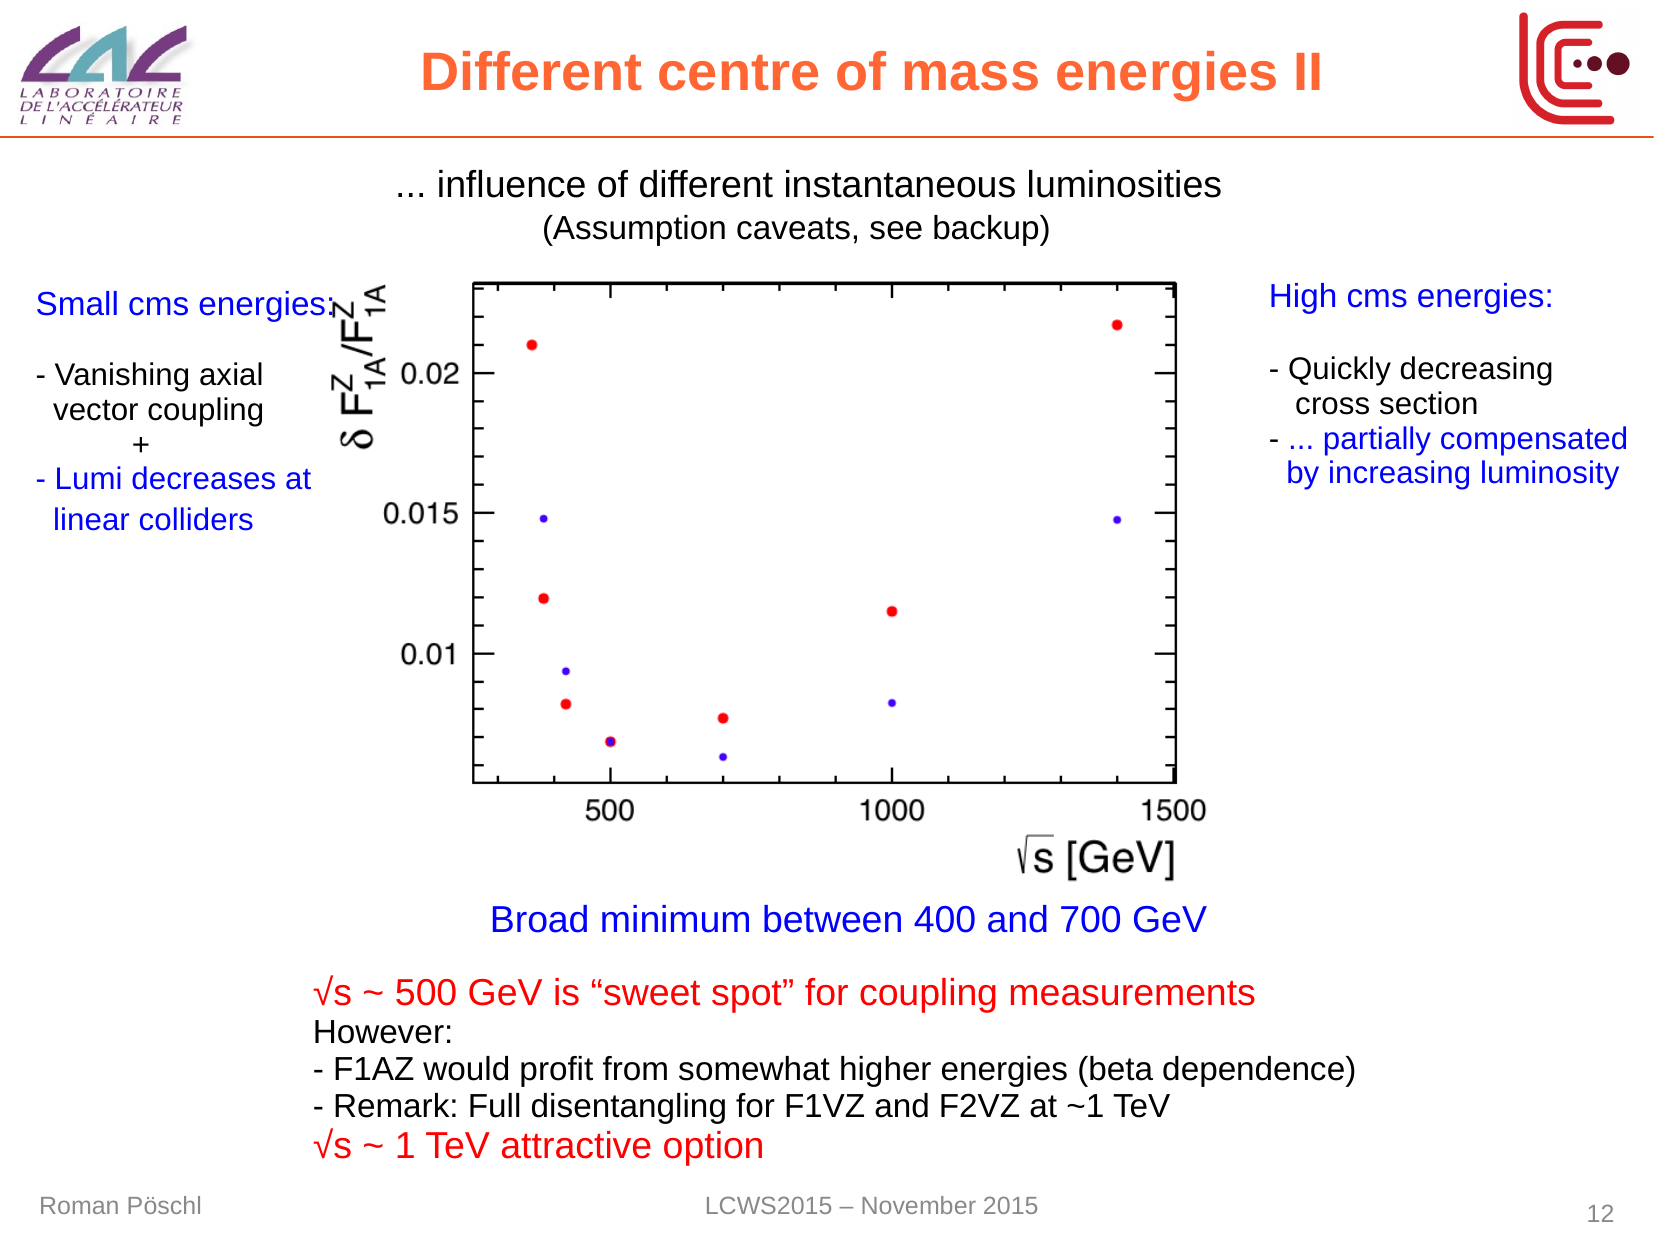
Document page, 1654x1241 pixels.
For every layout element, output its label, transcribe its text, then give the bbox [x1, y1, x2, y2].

text_box Broad minimum between 400 and 700 GeV [475, 890, 1224, 948]
title Different centre of mass energies II [128, 29, 1617, 113]
text_box ... influence of different instantaneous luminosities (Assumption caveats, see backup) [380, 156, 1251, 256]
text_box Small cms energies: - Vanishing axial vector coupling + - Lumi decreases at linear colliders [20, 278, 410, 616]
picture [1508, 2, 1641, 135]
text_box √s ~ 500 GeV is “sweet spot” for coupling measurements However: - F1AZ would profit from somewhat higher energies (beta dependence) - Remark: Full disentangling for F1VZ and F2VZ at ~1 TeV √s ~ 1 TeV attractive option [298, 963, 1374, 1175]
picture [17, 22, 199, 127]
text_box High cms energies: - Quickly decreasing cross section - ... partially compensated by increasing luminosity [1254, 270, 1651, 568]
picture [315, 230, 1251, 905]
